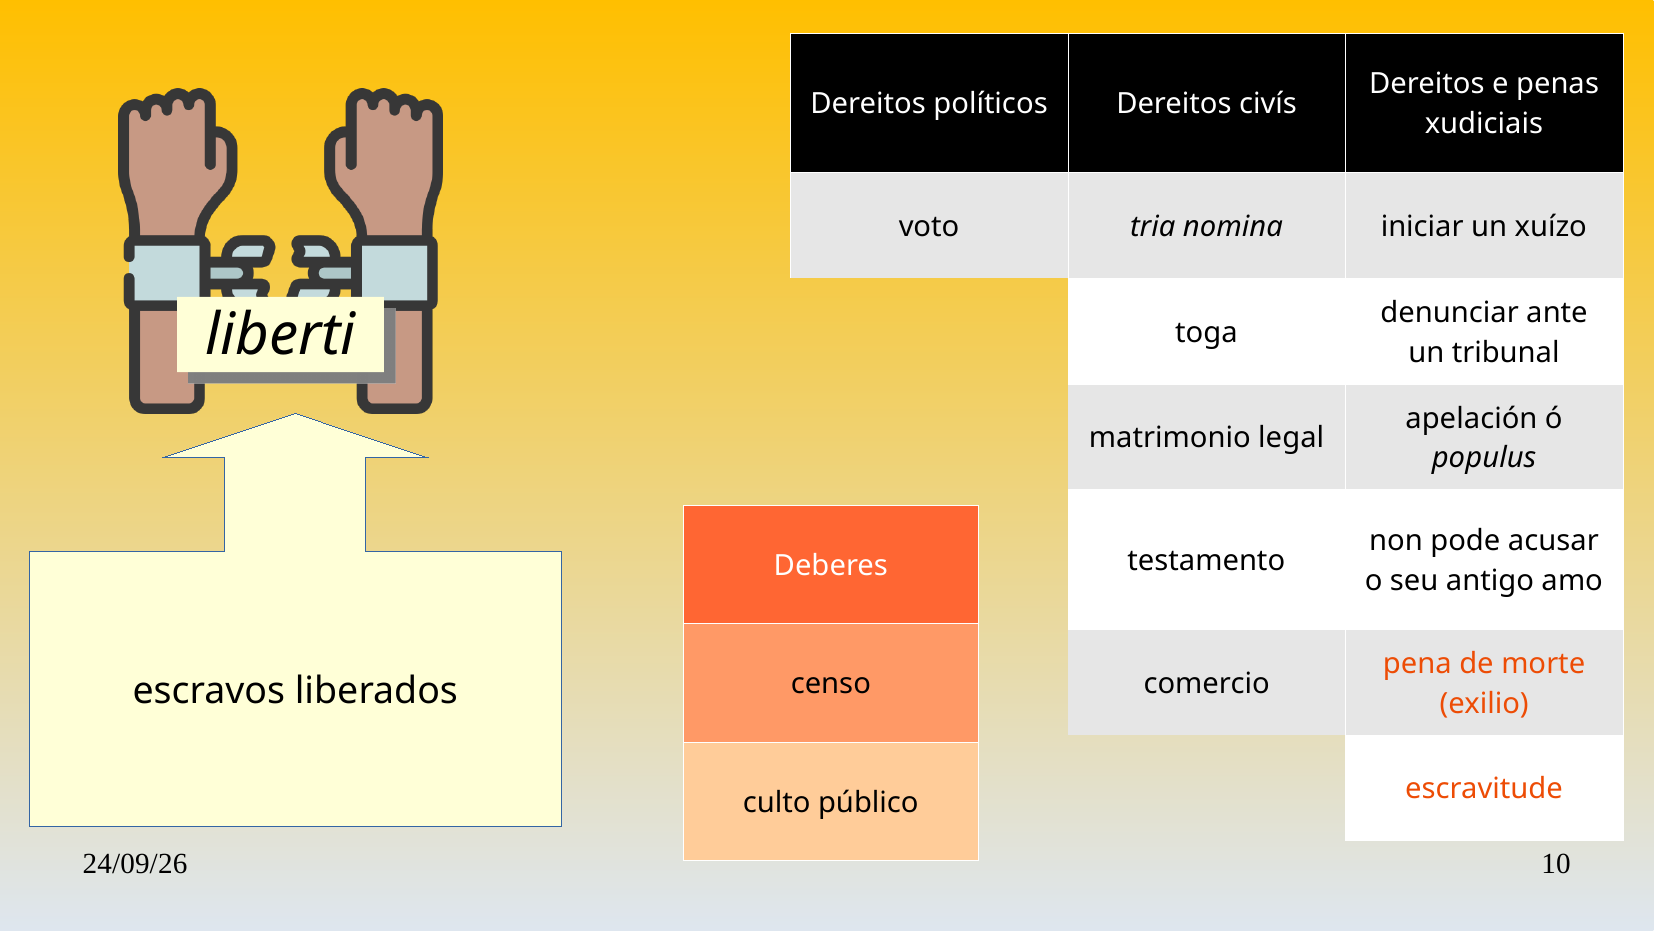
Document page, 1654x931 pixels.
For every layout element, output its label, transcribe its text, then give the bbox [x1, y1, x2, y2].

text_box liberti [177, 296, 384, 373]
table_cell matrimonio legal [1068, 385, 1345, 489]
table_cell iniciar un xuízo [1346, 173, 1623, 278]
table_cell censo [684, 624, 978, 742]
table_cell [790, 490, 1068, 629]
table_cell denunciar ante un tribunal [1346, 279, 1623, 384]
table_cell [979, 735, 1068, 841]
table_cell testamento [1068, 490, 1345, 629]
table_cell [790, 278, 1068, 384]
table_header Dereitos políticos [791, 34, 1068, 172]
picture [118, 88, 443, 414]
table_cell apelación ó populus [1346, 385, 1623, 489]
table_header Dereitos e penas xudiciais [1346, 34, 1623, 172]
table_header Dereitos civís [1069, 34, 1345, 172]
table_cell non pode acusar o seu antigo amo [1346, 490, 1623, 629]
table_cell pena de morte (exilio) [1346, 630, 1623, 735]
text_box escravos liberados [29, 414, 562, 827]
table_cell toga [1068, 279, 1345, 384]
table_header Deberes [684, 506, 978, 623]
table_cell escravitude [1345, 736, 1623, 840]
table_cell [1068, 735, 1345, 841]
table_cell [979, 629, 1068, 735]
table_cell voto [791, 173, 1068, 278]
table_cell culto público [684, 743, 978, 860]
table_cell tria nomina [1069, 173, 1345, 278]
table_cell [790, 384, 1068, 490]
table_cell comercio [1068, 630, 1345, 735]
